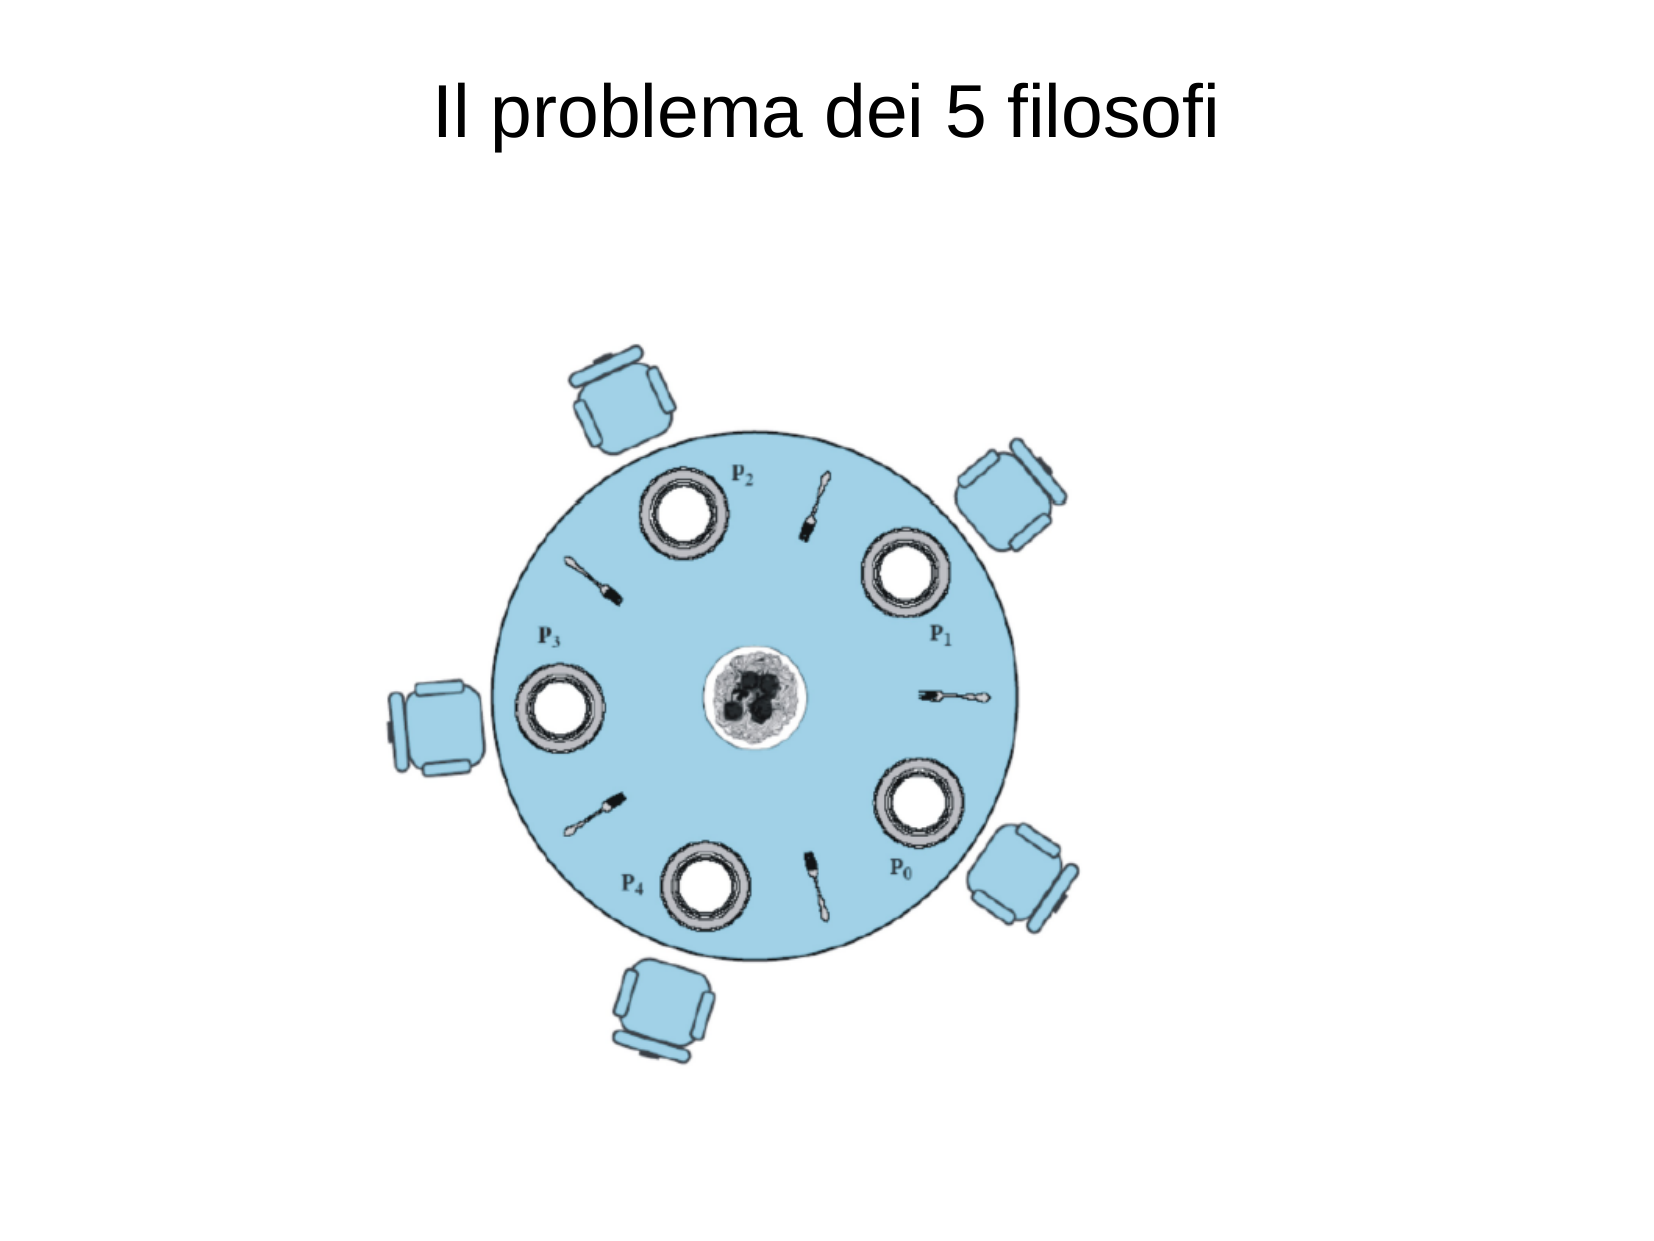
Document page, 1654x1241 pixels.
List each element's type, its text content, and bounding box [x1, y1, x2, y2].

picture [316, 310, 1111, 1096]
title Il problema dei 5 filosofi [82, 8, 1571, 216]
